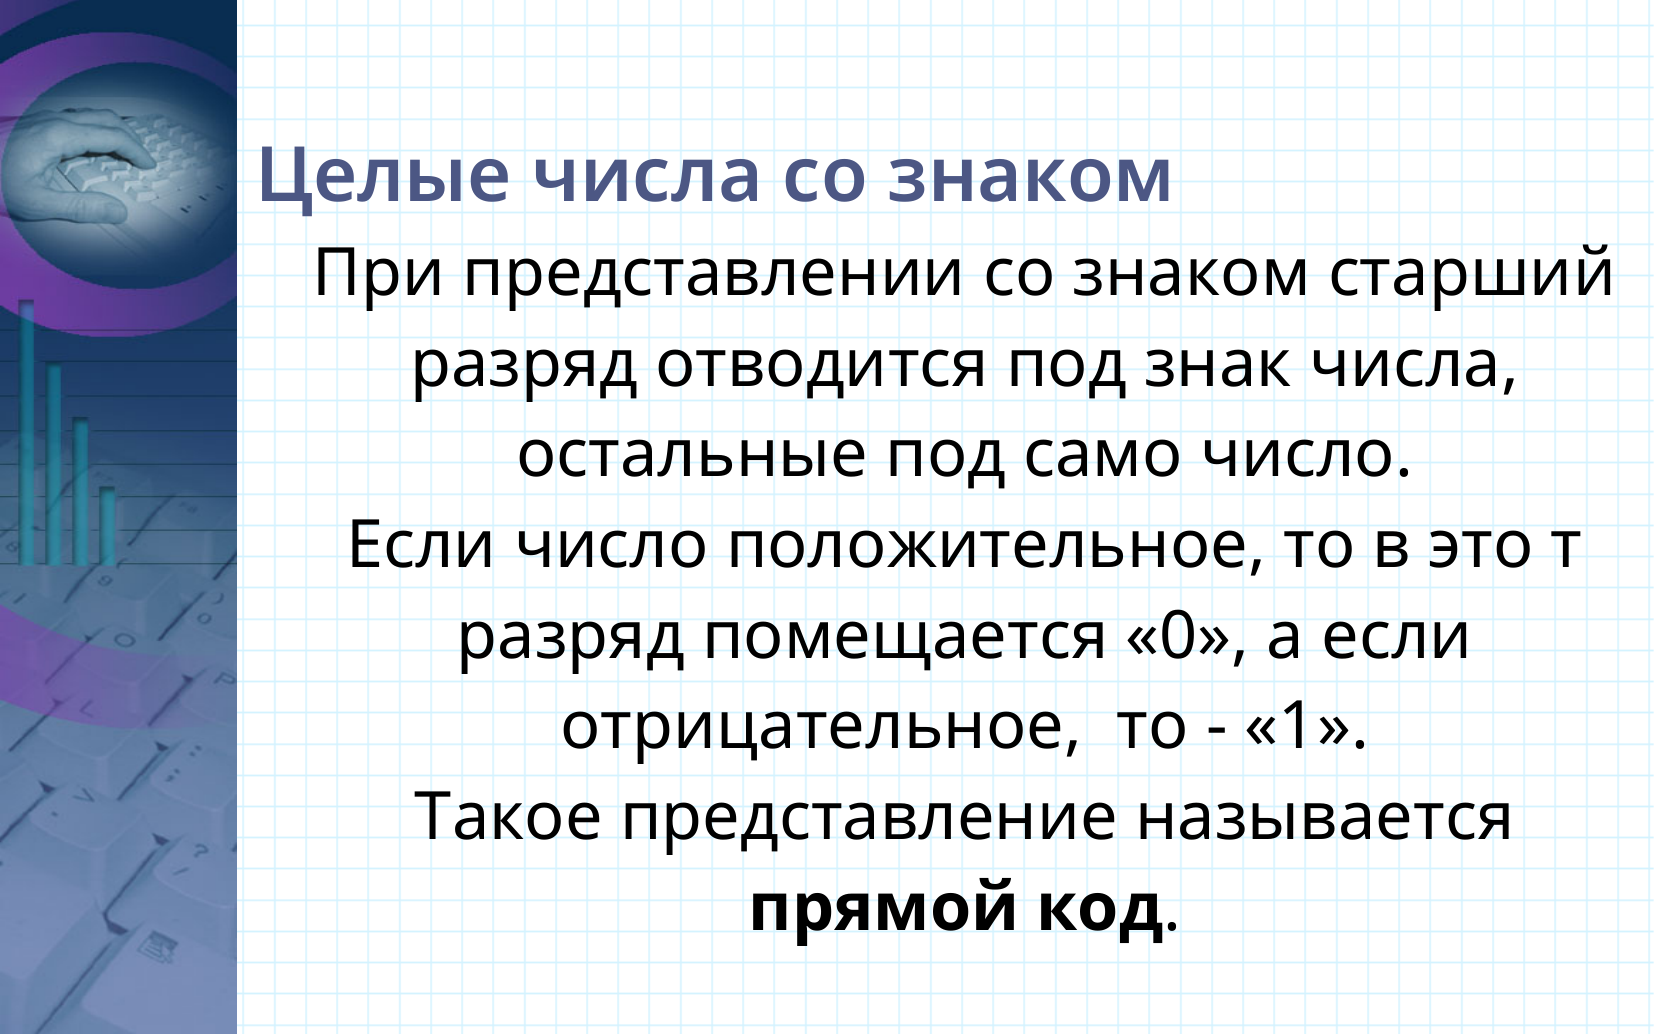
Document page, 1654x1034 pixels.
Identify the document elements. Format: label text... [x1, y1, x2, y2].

subtitle При представлении со знаком старший разряд отводится под знак числа, остальные под само число. Если число положительное, то в это т разряд помещается «0», а если отрицательное, то - «1». Такое представление называется прямой код. [254, 266, 1640, 908]
picture [0, 0, 1654, 1034]
title Целые числа со знаком [254, 85, 1640, 259]
